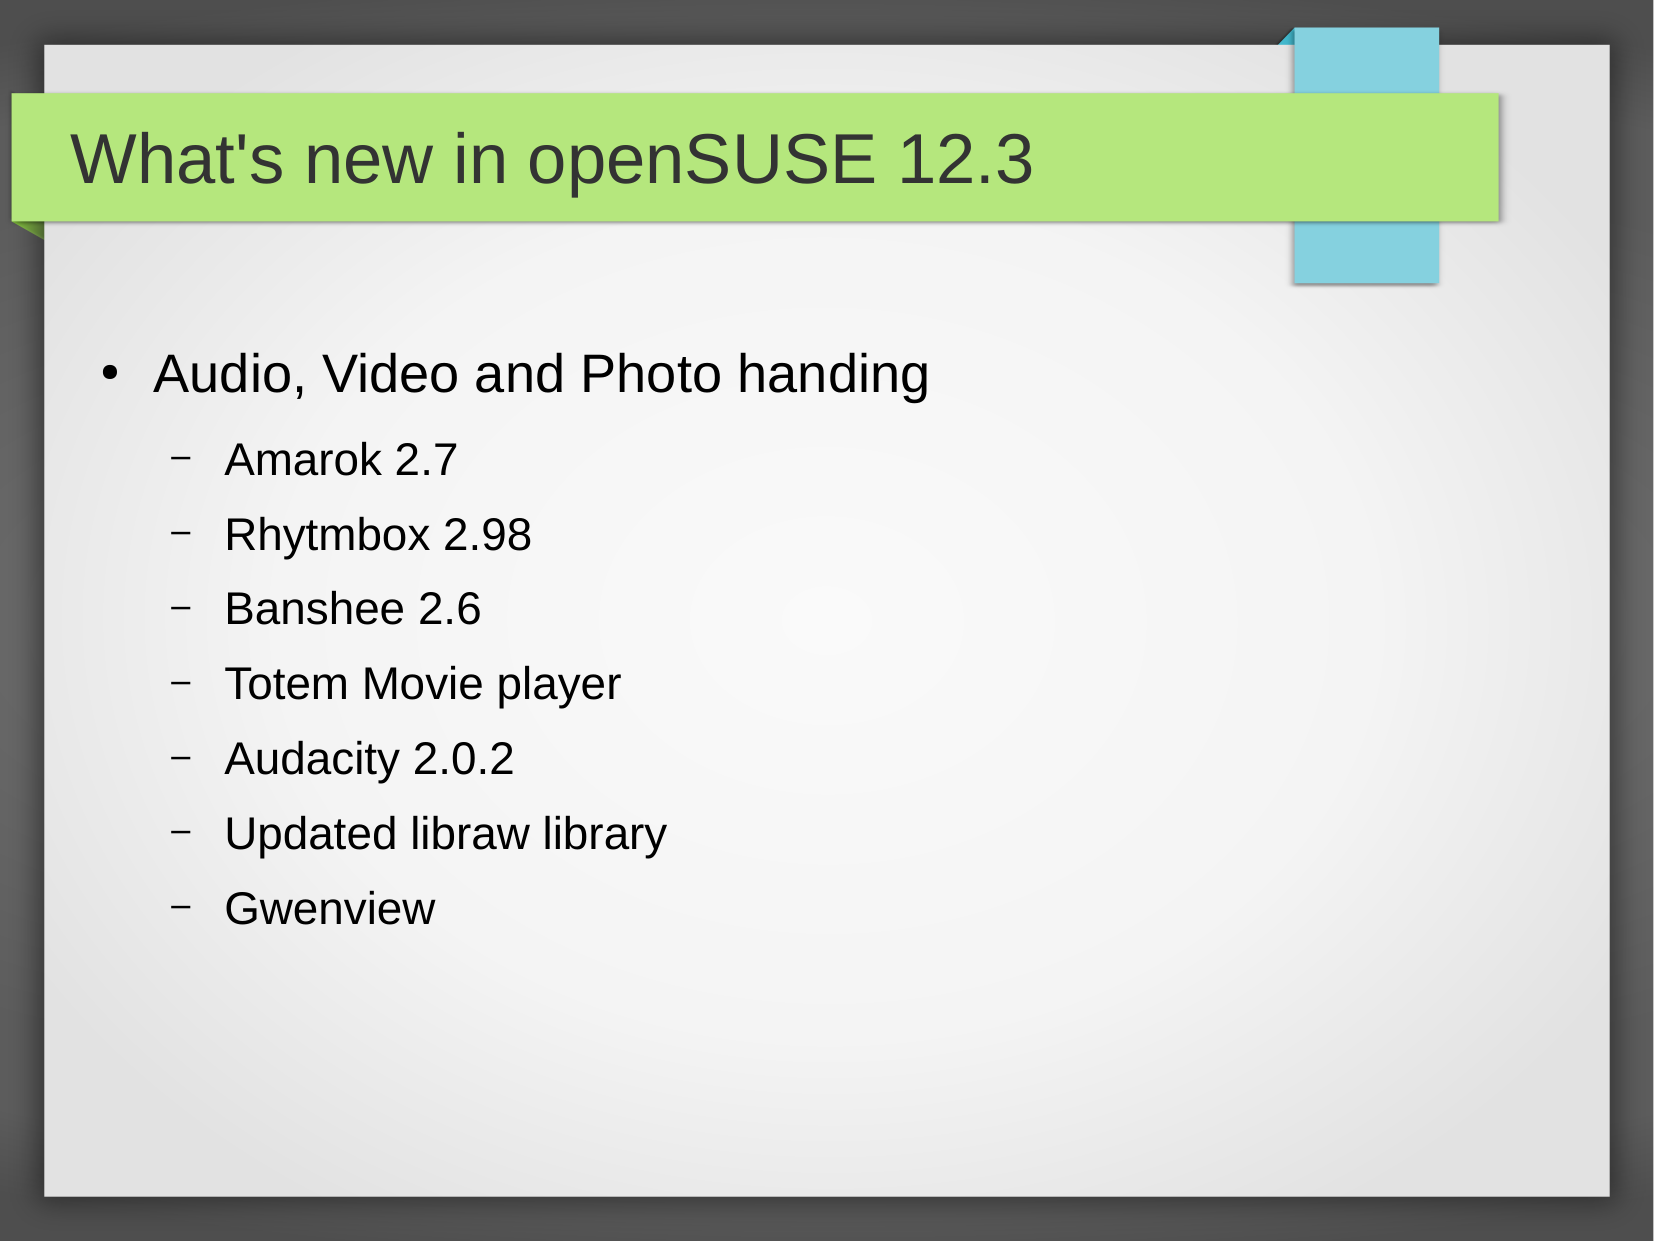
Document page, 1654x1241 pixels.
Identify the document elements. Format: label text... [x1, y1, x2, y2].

title What's new in openSUSE 12.3 [70, 106, 1229, 213]
picture [0, 0, 1654, 1241]
list Audio, Video and Photo handing Amarok 2.7 Rhytmbox 2.98 Banshee 2.6 Totem Movie player Audacity 2.0.2 Updated libraw library Gwenview [82, 343, 1538, 1063]
